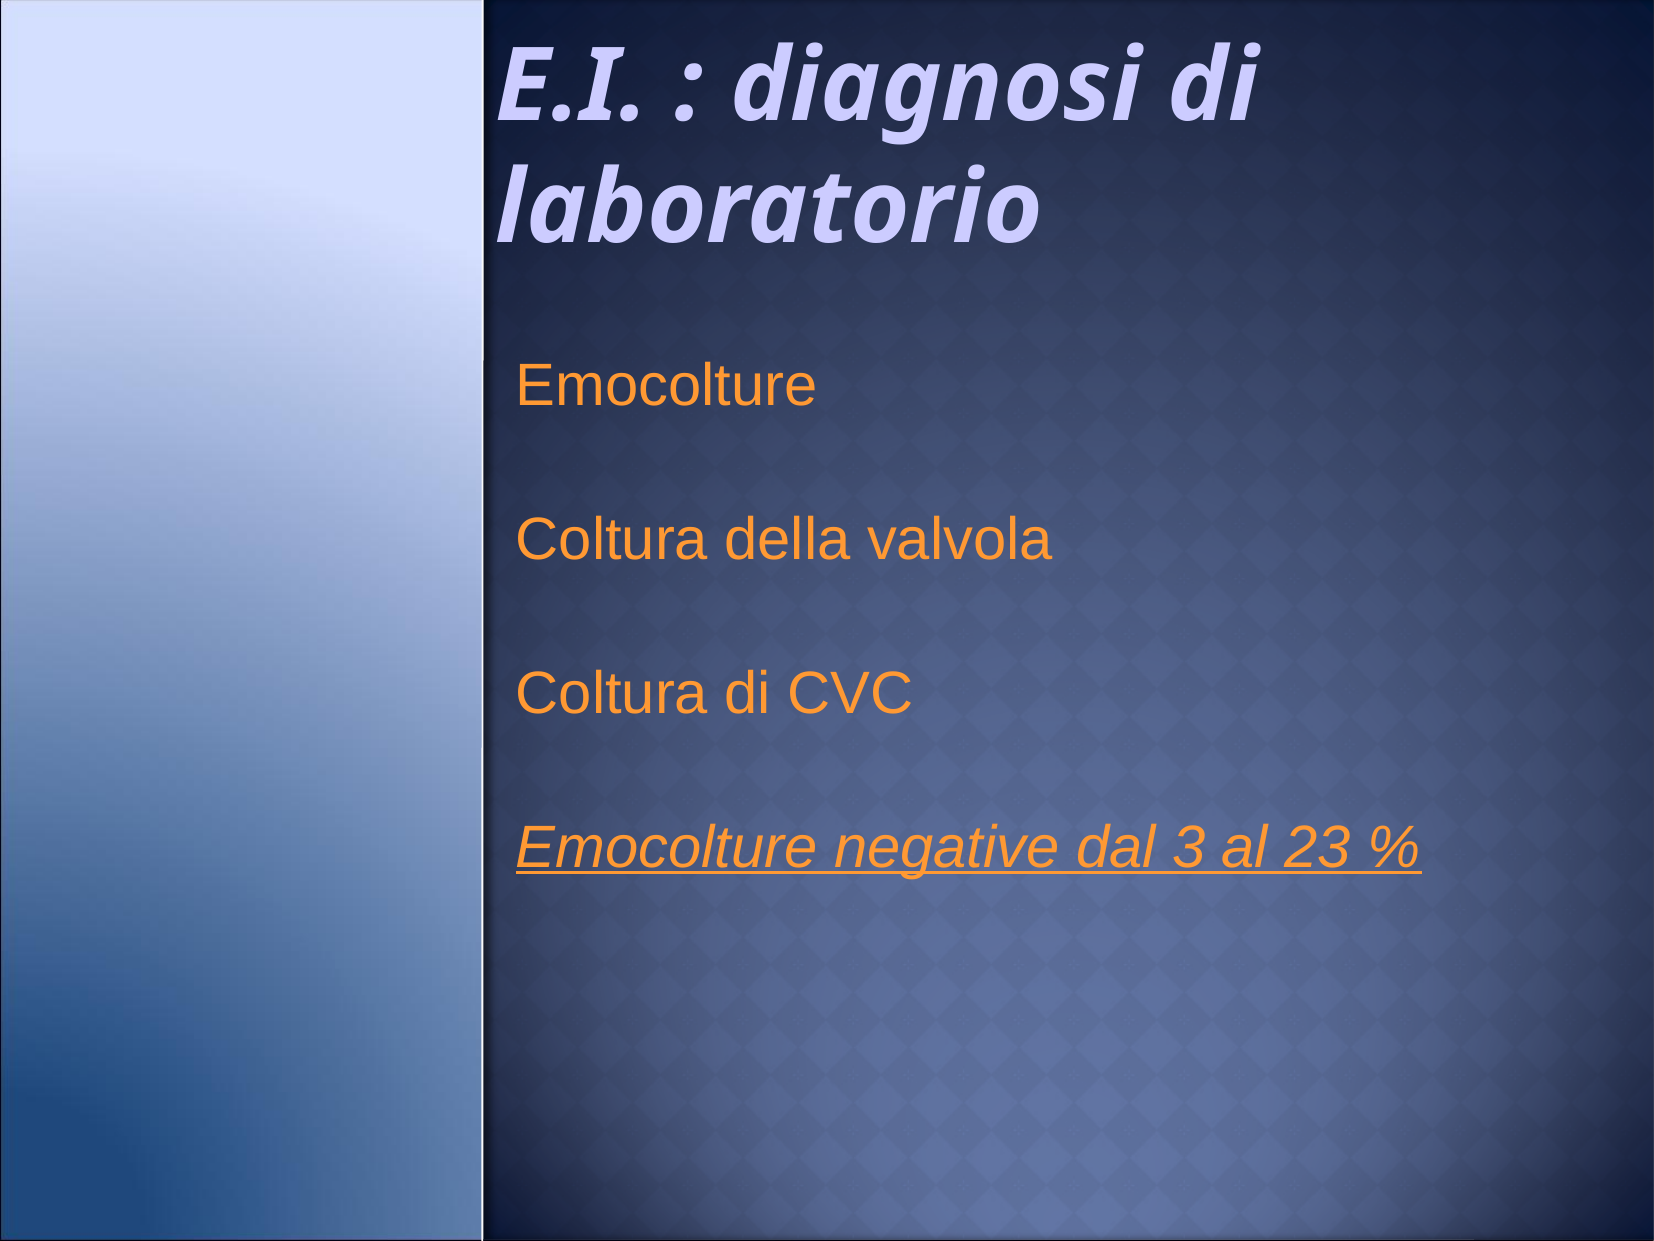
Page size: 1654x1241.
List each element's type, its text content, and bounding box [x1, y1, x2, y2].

title E.I. : diagnosi di laboratorio [488, 60, 1609, 263]
picture [484, 0, 1654, 1241]
list Emocolture Coltura della valvola Coltura di CVC Emocolture negative dal 3 al 23 % [501, 346, 1571, 1037]
picture [0, 0, 481, 1241]
